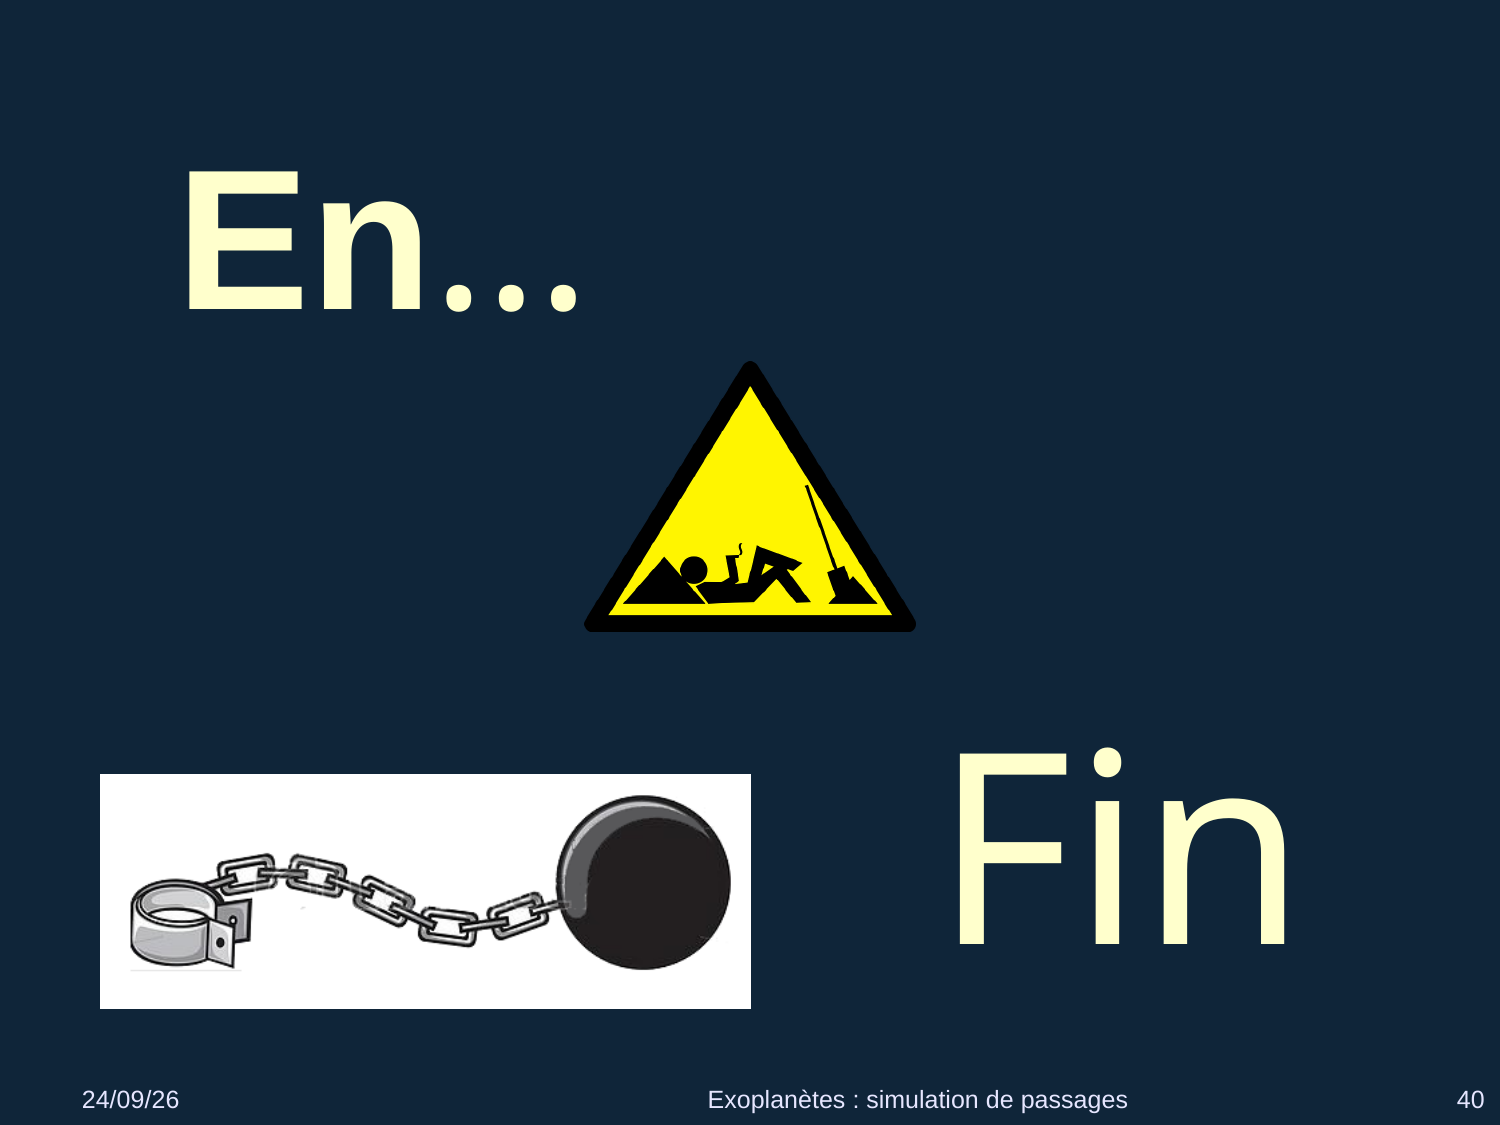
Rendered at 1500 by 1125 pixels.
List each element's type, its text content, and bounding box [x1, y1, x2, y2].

text_box En… [100, 101, 668, 358]
chart [100, 774, 751, 1009]
text_box Fin [879, 669, 1362, 1006]
picture [584, 361, 916, 633]
